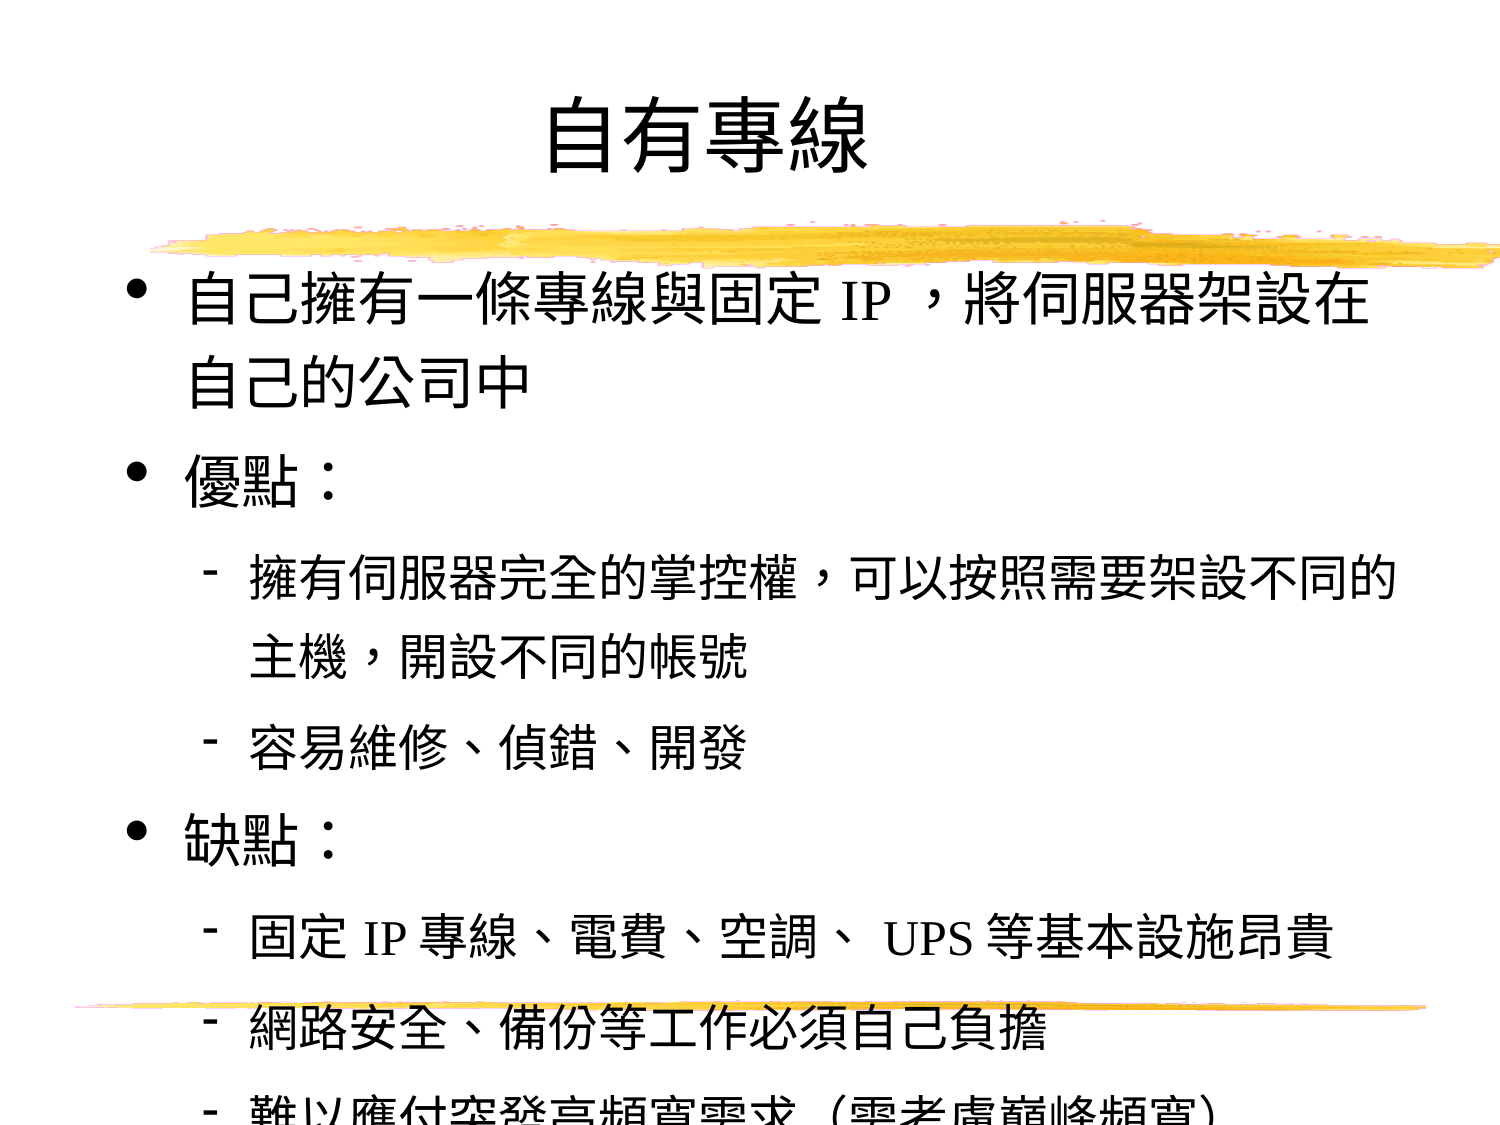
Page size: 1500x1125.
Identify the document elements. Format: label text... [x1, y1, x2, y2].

picture [150, 215, 1500, 279]
title 自有專線 [66, 30, 1342, 231]
picture [75, 999, 127, 1013]
picture [1402, 999, 1426, 1013]
list 自己擁有一條專線與固定IP，將伺服器架設在自己的公司中 優點： 擁有伺服器完全的掌控權，可以按照需要架設不同的主機，開設不同的帳號 容易維修、偵錯、開發 缺點： 固定IP專線、電費、空調、UPS等基本設施昂貴 網路安全、備份等工作必須自己負擔 難以應付突發高頻寬需求（需考慮巔峰頻寬） 適合有規模，擁有技術的公司使用 [127, 253, 1402, 1097]
